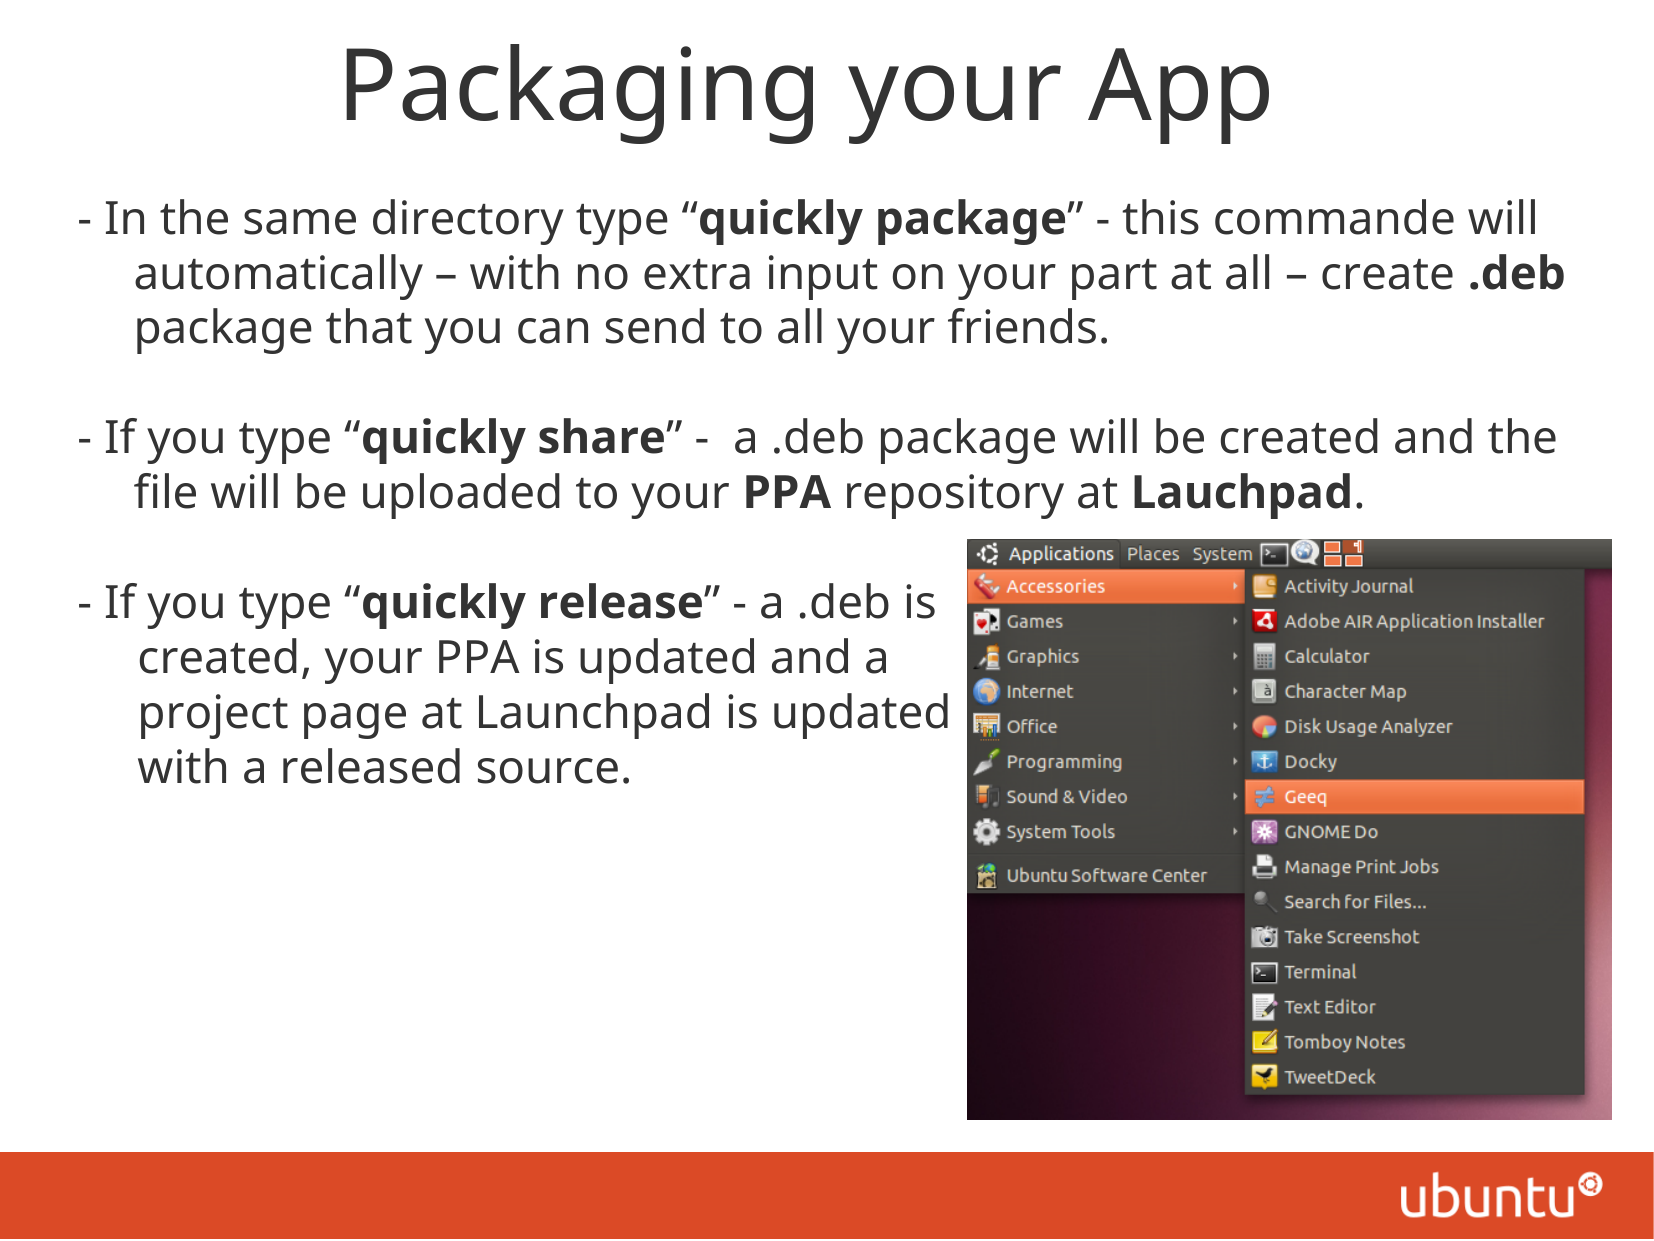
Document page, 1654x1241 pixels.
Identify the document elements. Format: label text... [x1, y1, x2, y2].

picture [0, 1152, 1654, 1239]
list - In the same directory type “quickly package” - this commande will automatically – with no extra input on your part at all – create .deb package that you can send to all your friends. - If you type “quickly share” - a .deb package will be created and the file will be uploaded to your PPA repository at Lauchpad. - If you type “quickly release” - a .deb is created, your PPA is updated and a project page at Launchpad is updated with a released source. [69, 180, 1581, 999]
title Packaging your App [37, 11, 1577, 166]
picture [967, 539, 1612, 1120]
